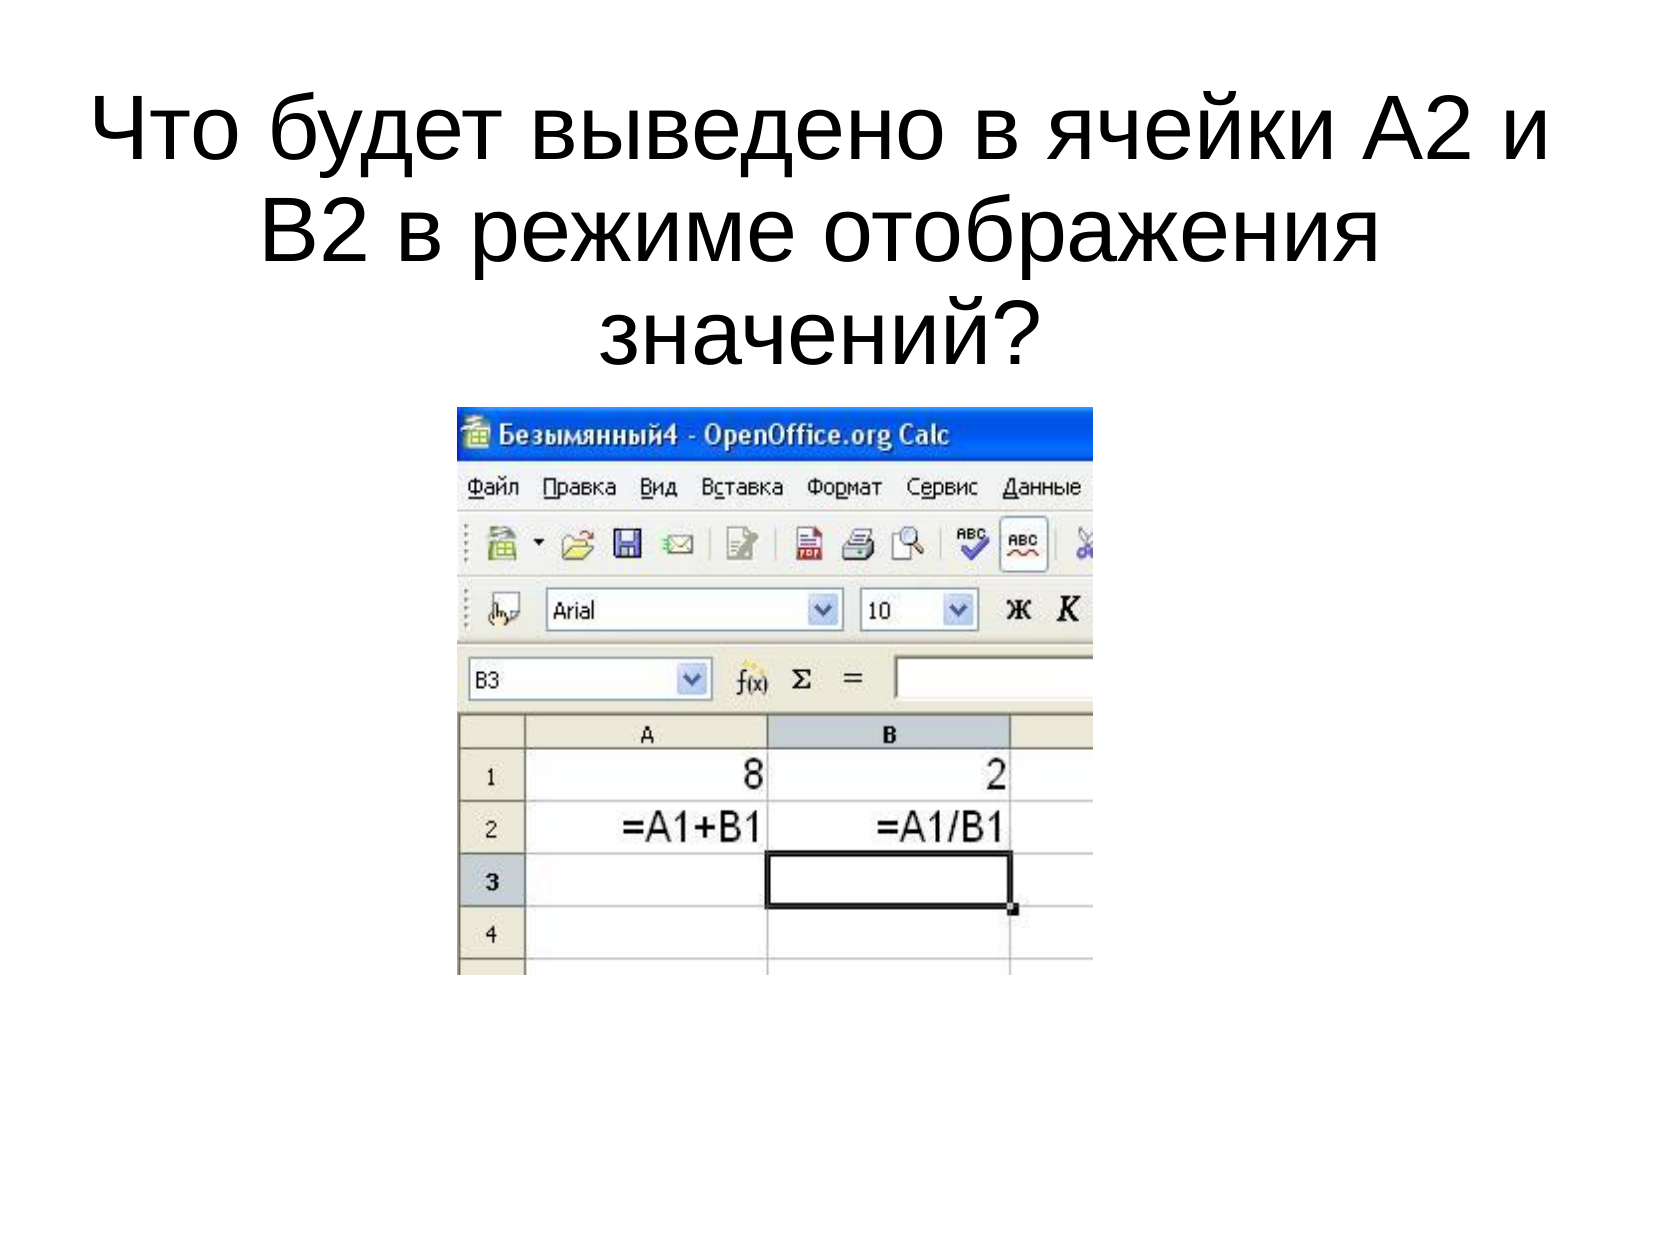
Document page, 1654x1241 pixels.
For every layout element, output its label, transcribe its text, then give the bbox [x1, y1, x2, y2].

picture [457, 407, 1093, 975]
title Что будет выведено в ячейки А2 и В2 в режиме отображения значений? [76, 76, 1565, 384]
